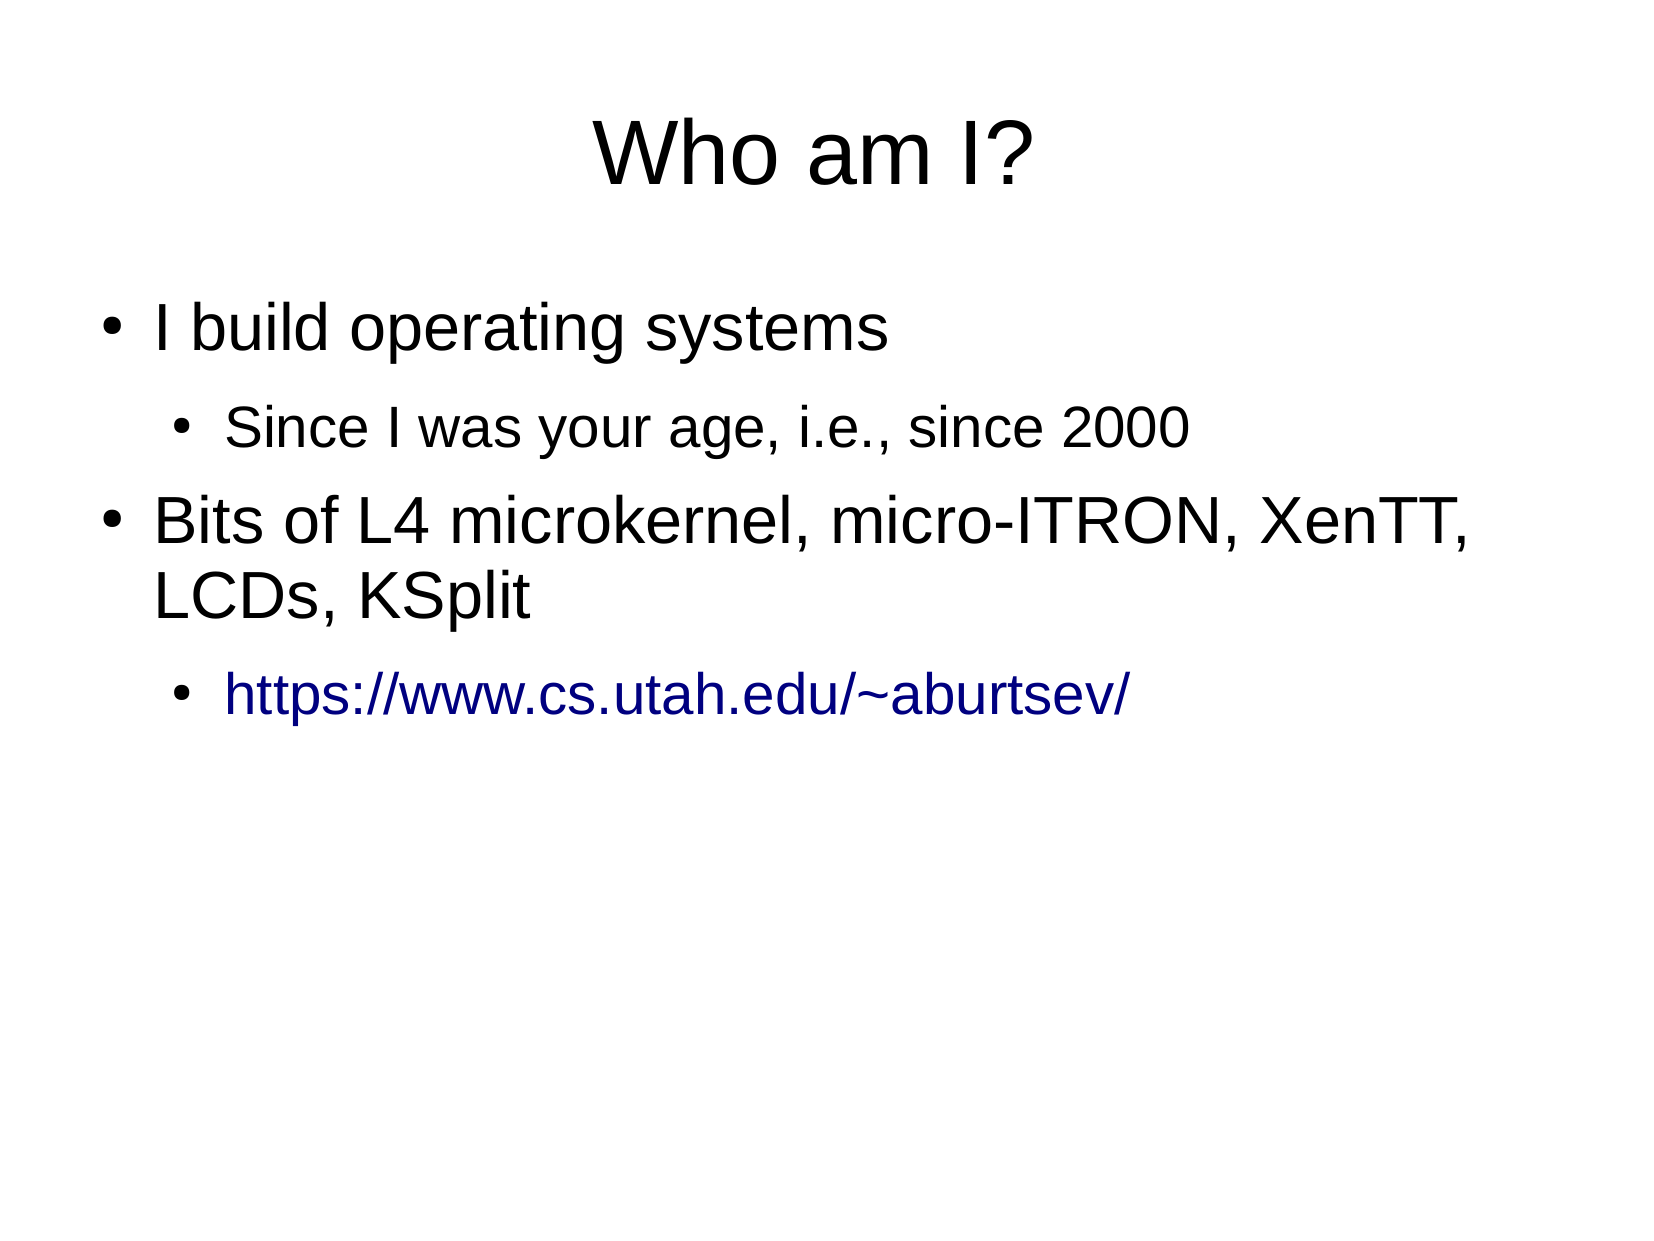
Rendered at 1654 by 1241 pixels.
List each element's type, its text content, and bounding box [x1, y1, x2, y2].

list I build operating systems Since I was your age, i.e., since 2000 Bits of L4 microkernel, micro-ITRON, XenTT, LCDs, KSplit https://www.cs.utah.edu/~aburtsev/ [82, 290, 1571, 1010]
title Who am I? [82, 49, 1571, 257]
